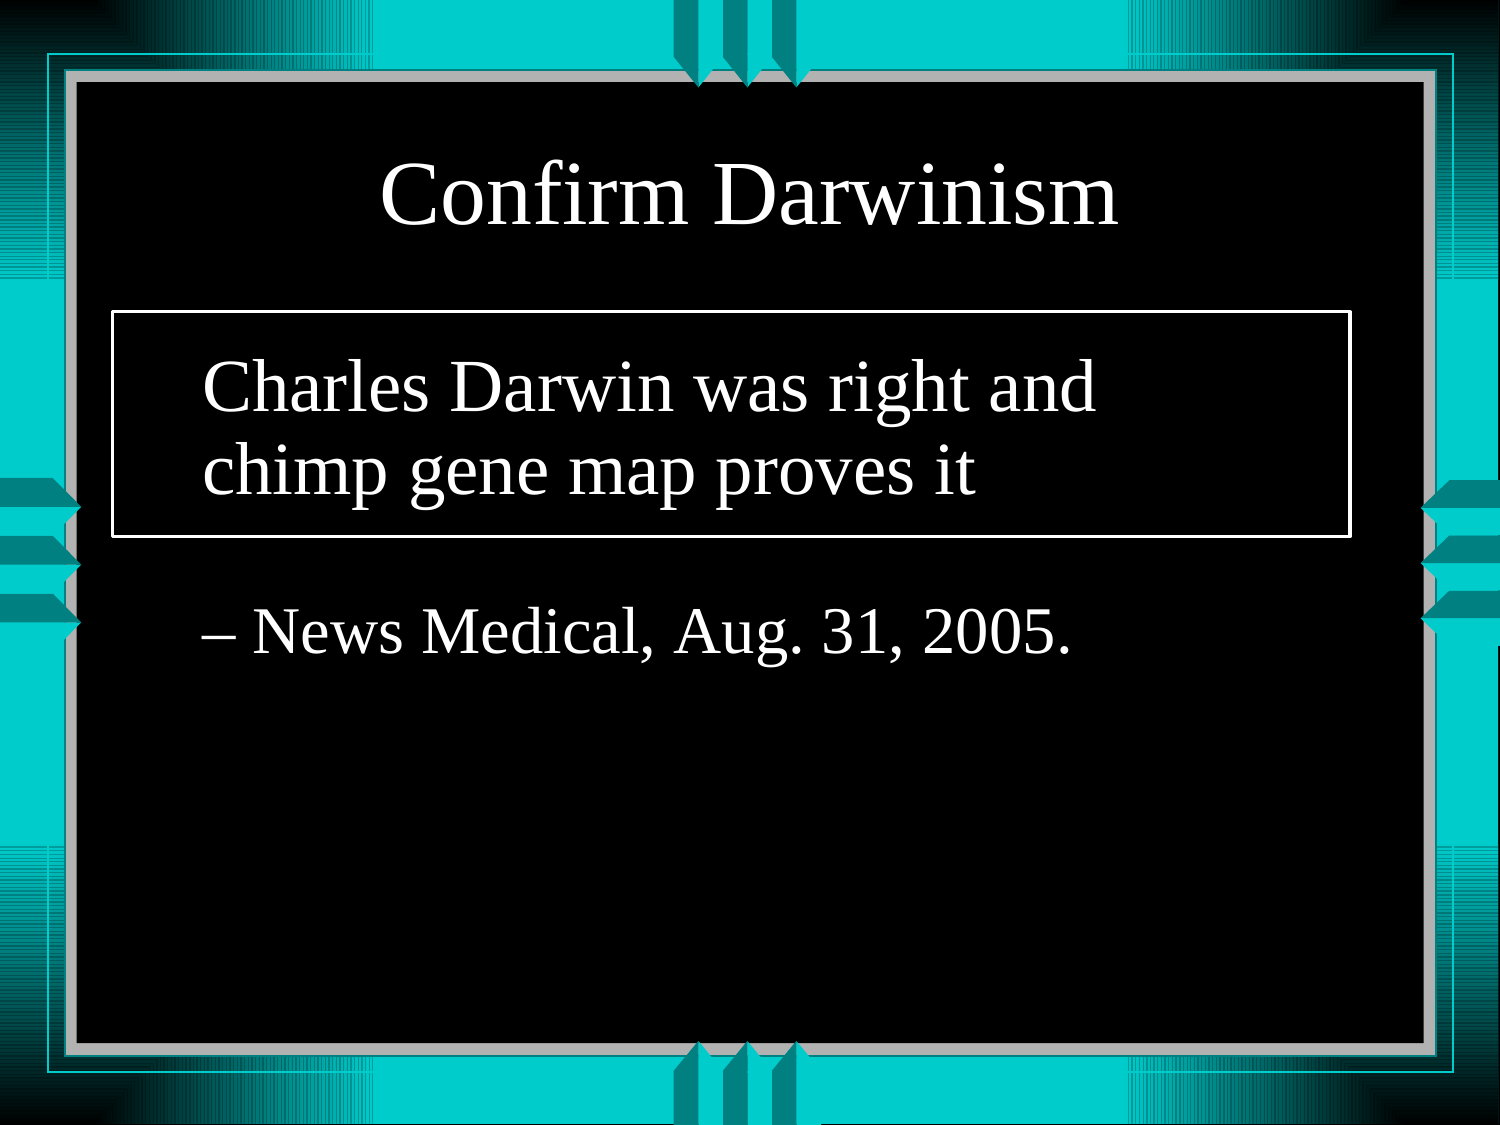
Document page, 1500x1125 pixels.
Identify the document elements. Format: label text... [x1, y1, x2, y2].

text_box Charles Darwin was right and chimp gene map proves it – News Medical, Aug. 31, 2005. [187, 337, 1238, 535]
text_box Charles Darwin was right and chimp gene map proves it – News Medical, Aug. 31, 2005. [187, 538, 1238, 676]
title Confirm Darwinism [112, 99, 1388, 288]
